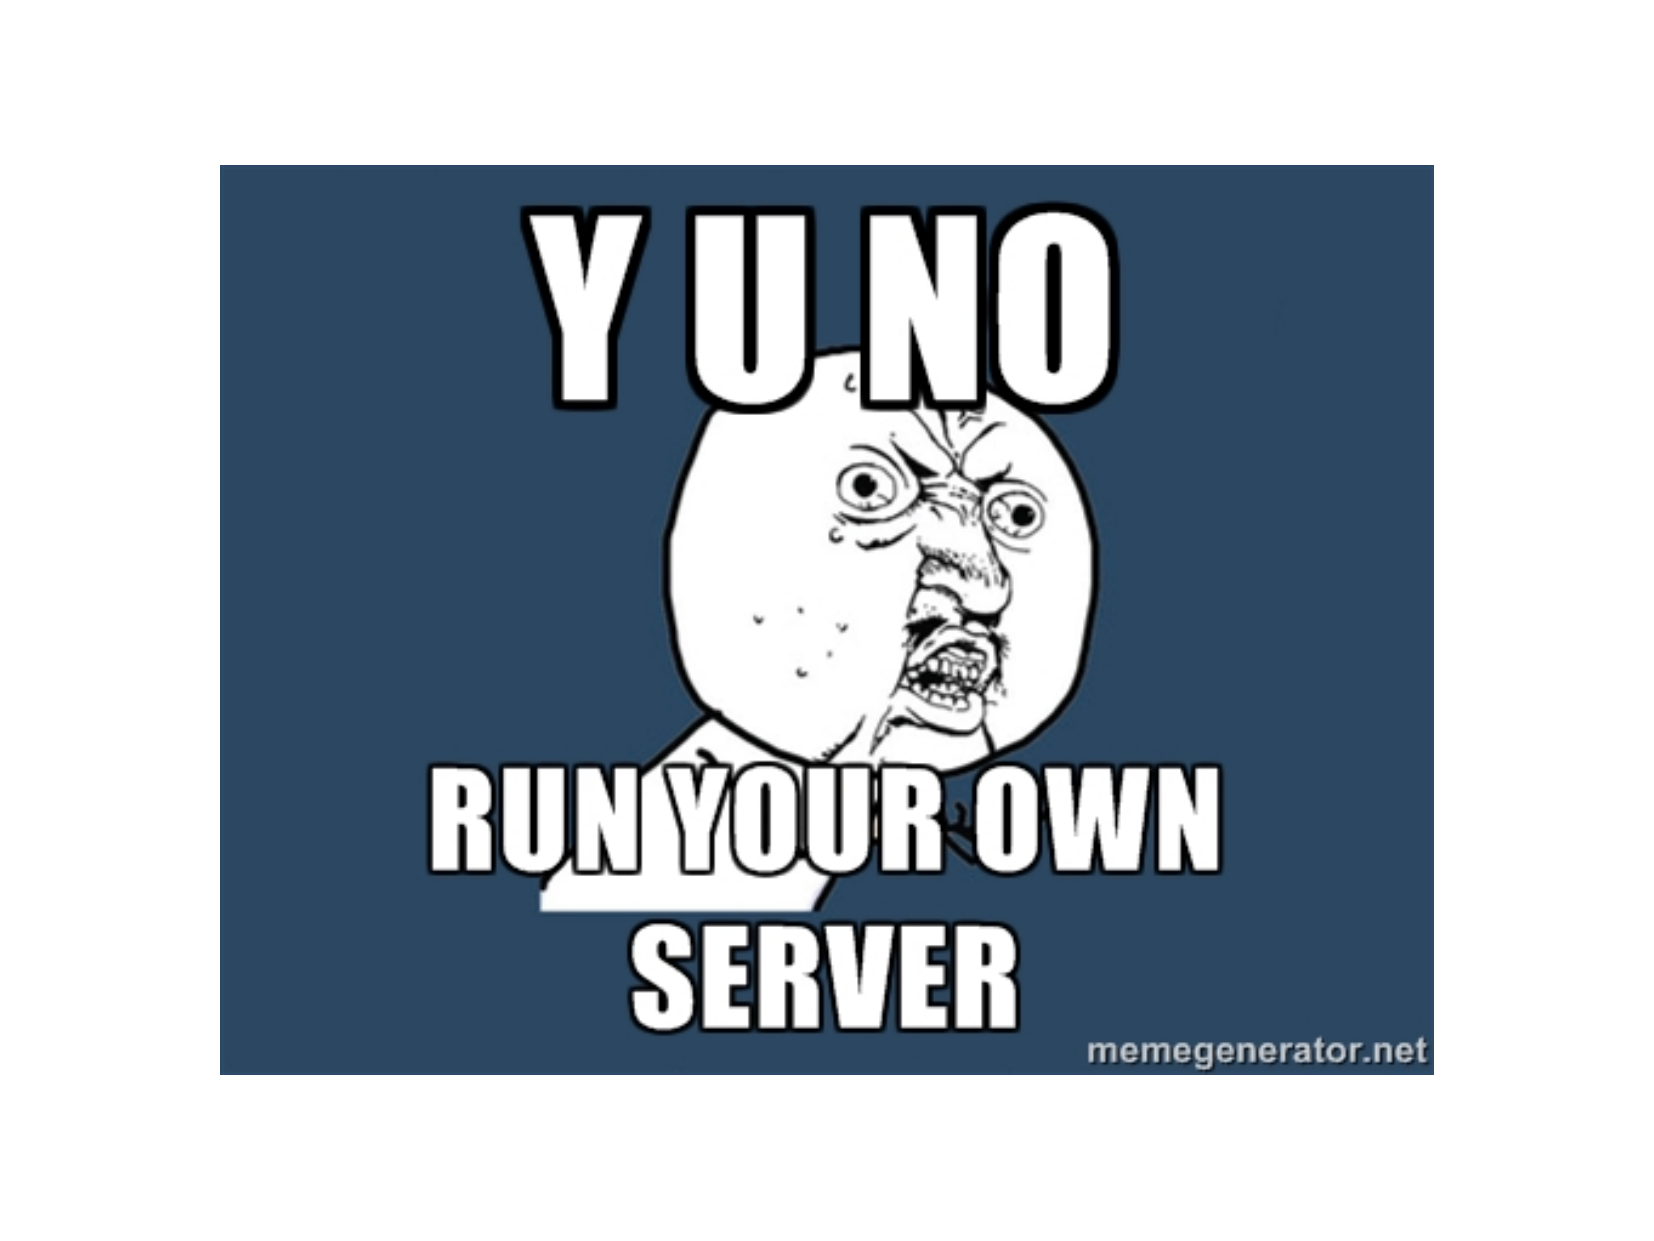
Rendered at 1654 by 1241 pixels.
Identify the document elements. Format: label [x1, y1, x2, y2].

picture [220, 165, 1434, 1076]
